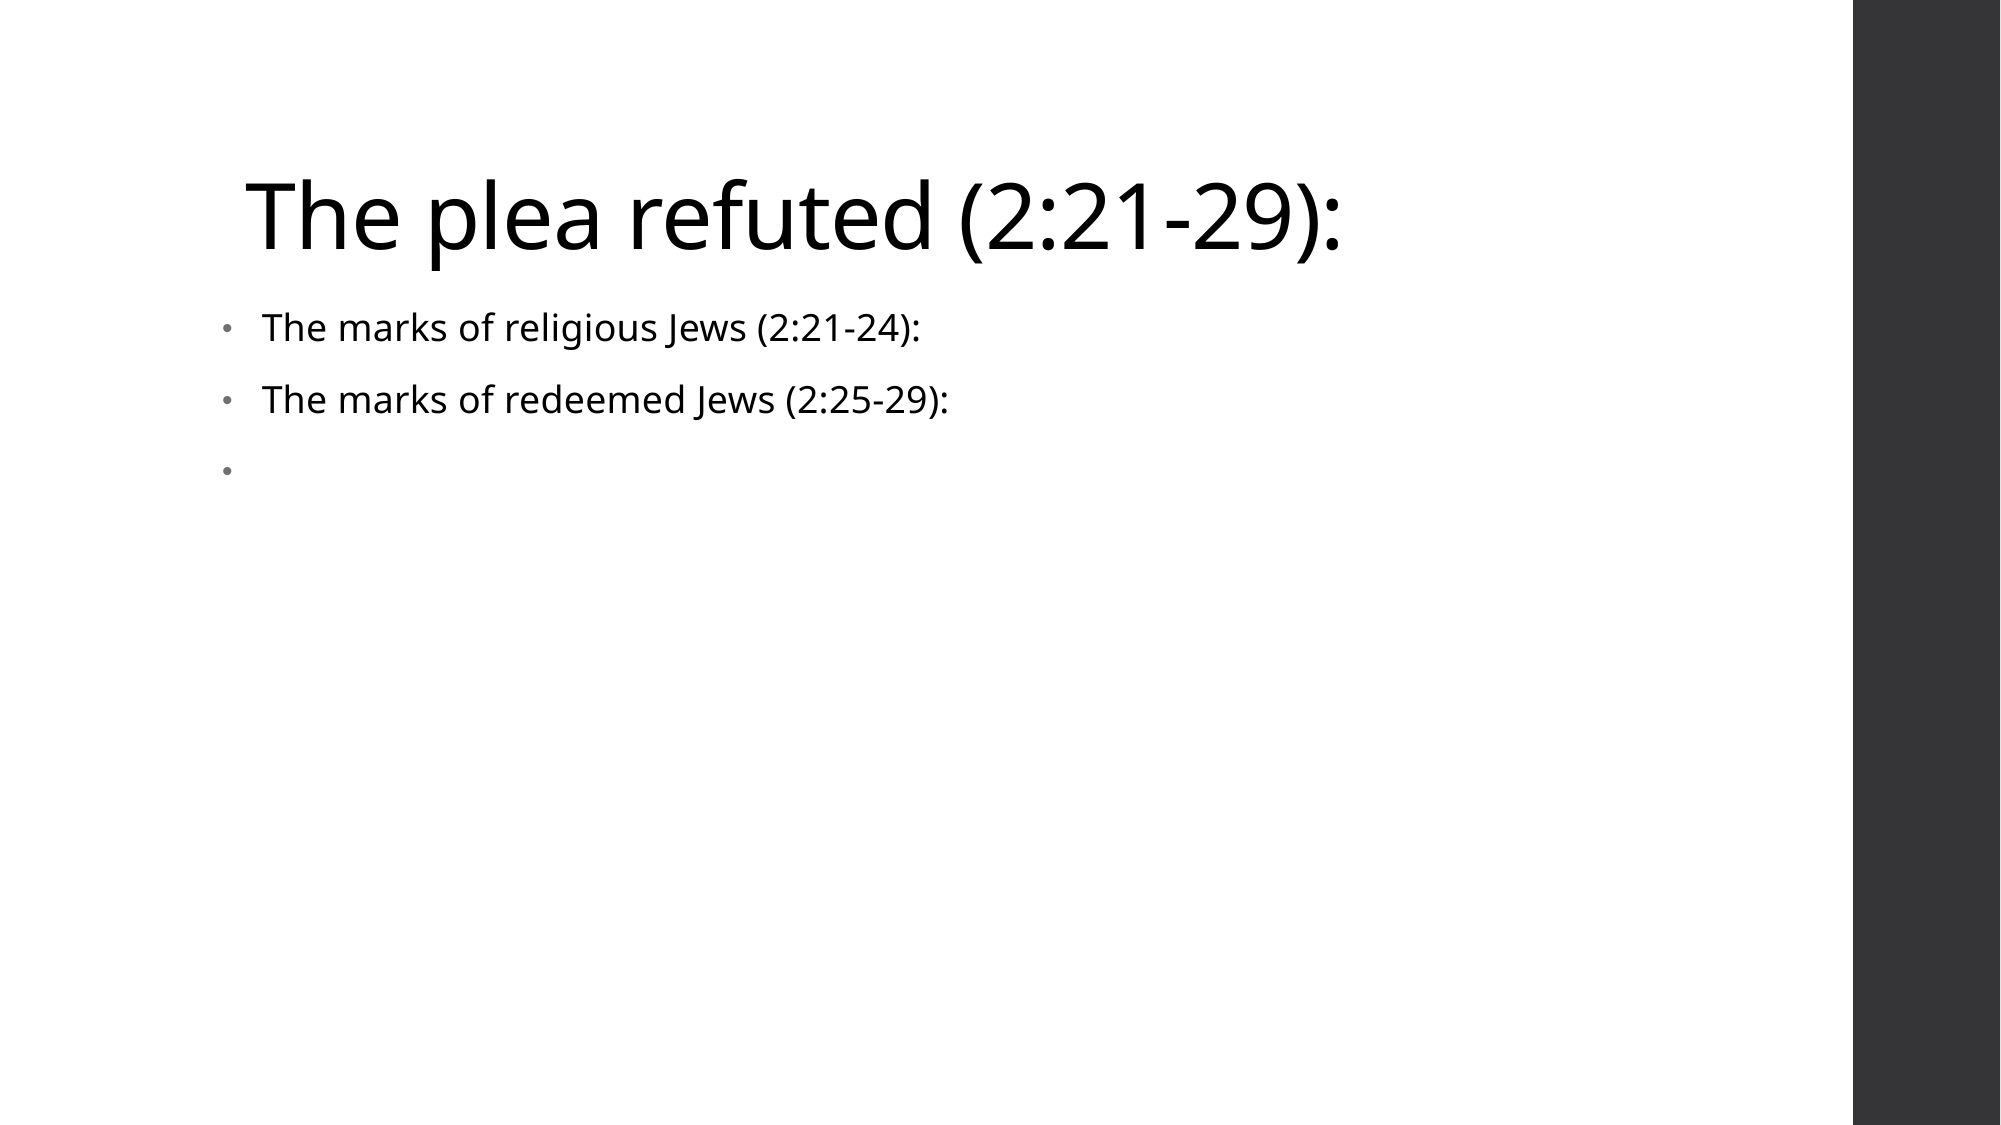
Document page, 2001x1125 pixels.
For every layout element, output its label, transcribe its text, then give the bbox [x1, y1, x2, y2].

list The marks of religious Jews (2:21-24): The marks of redeemed Jews (2:25-29): [206, 299, 1617, 1014]
title The plea refuted (2:21-29): [206, 60, 1797, 278]
